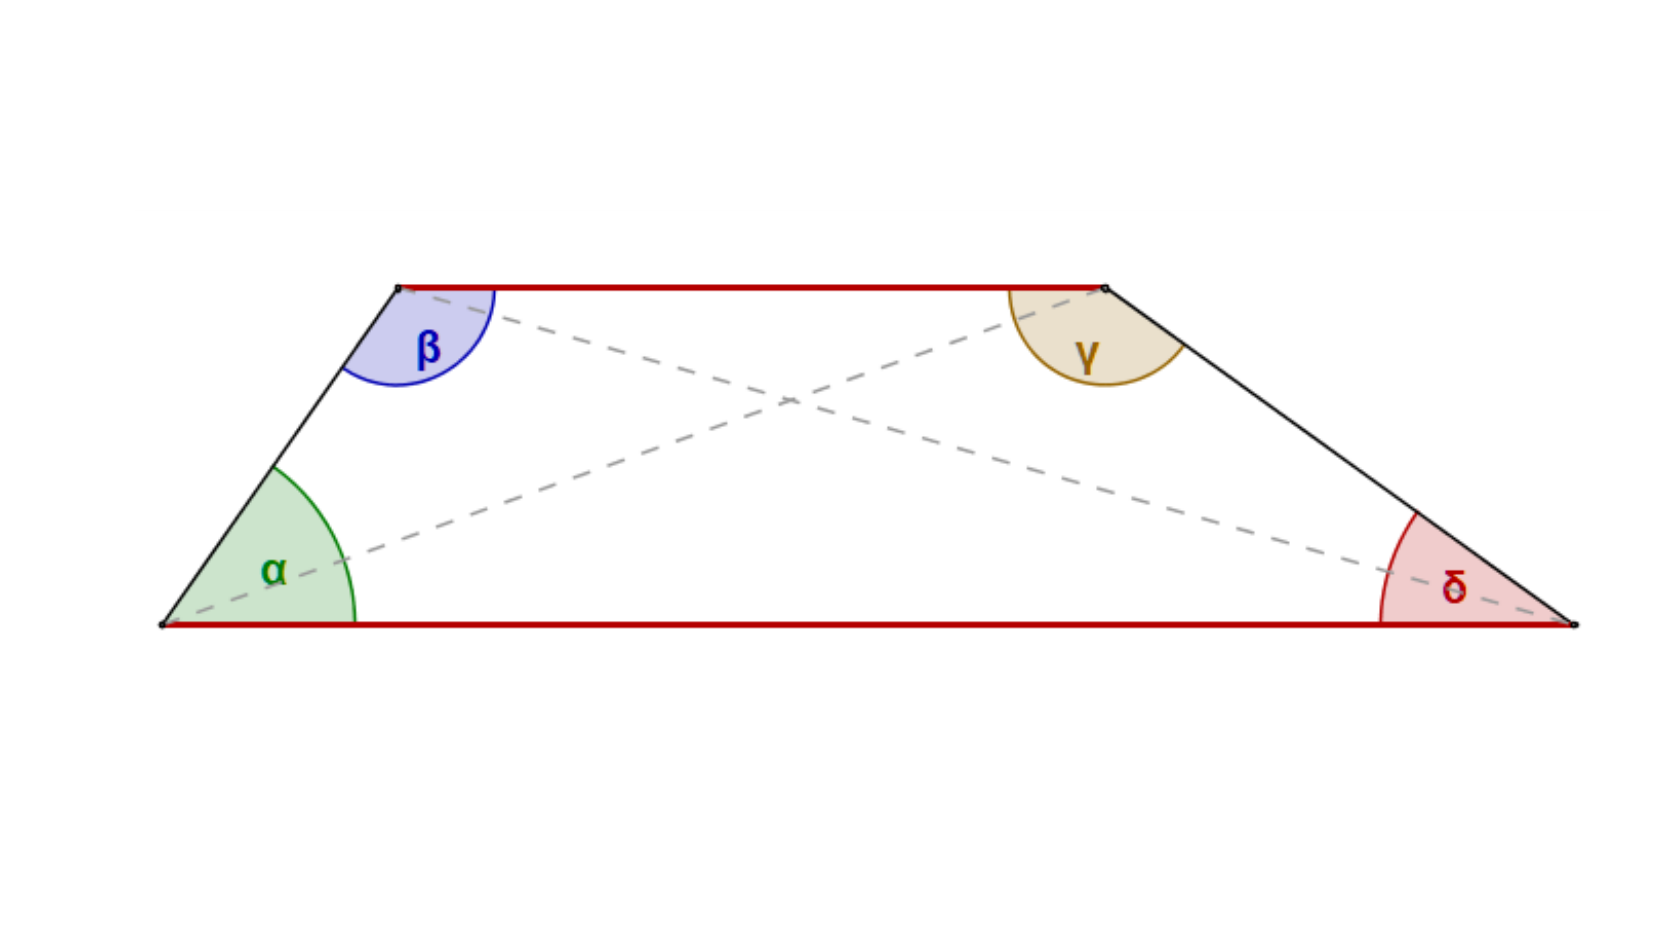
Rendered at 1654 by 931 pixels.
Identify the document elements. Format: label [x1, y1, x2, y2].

picture [135, 209, 1612, 723]
